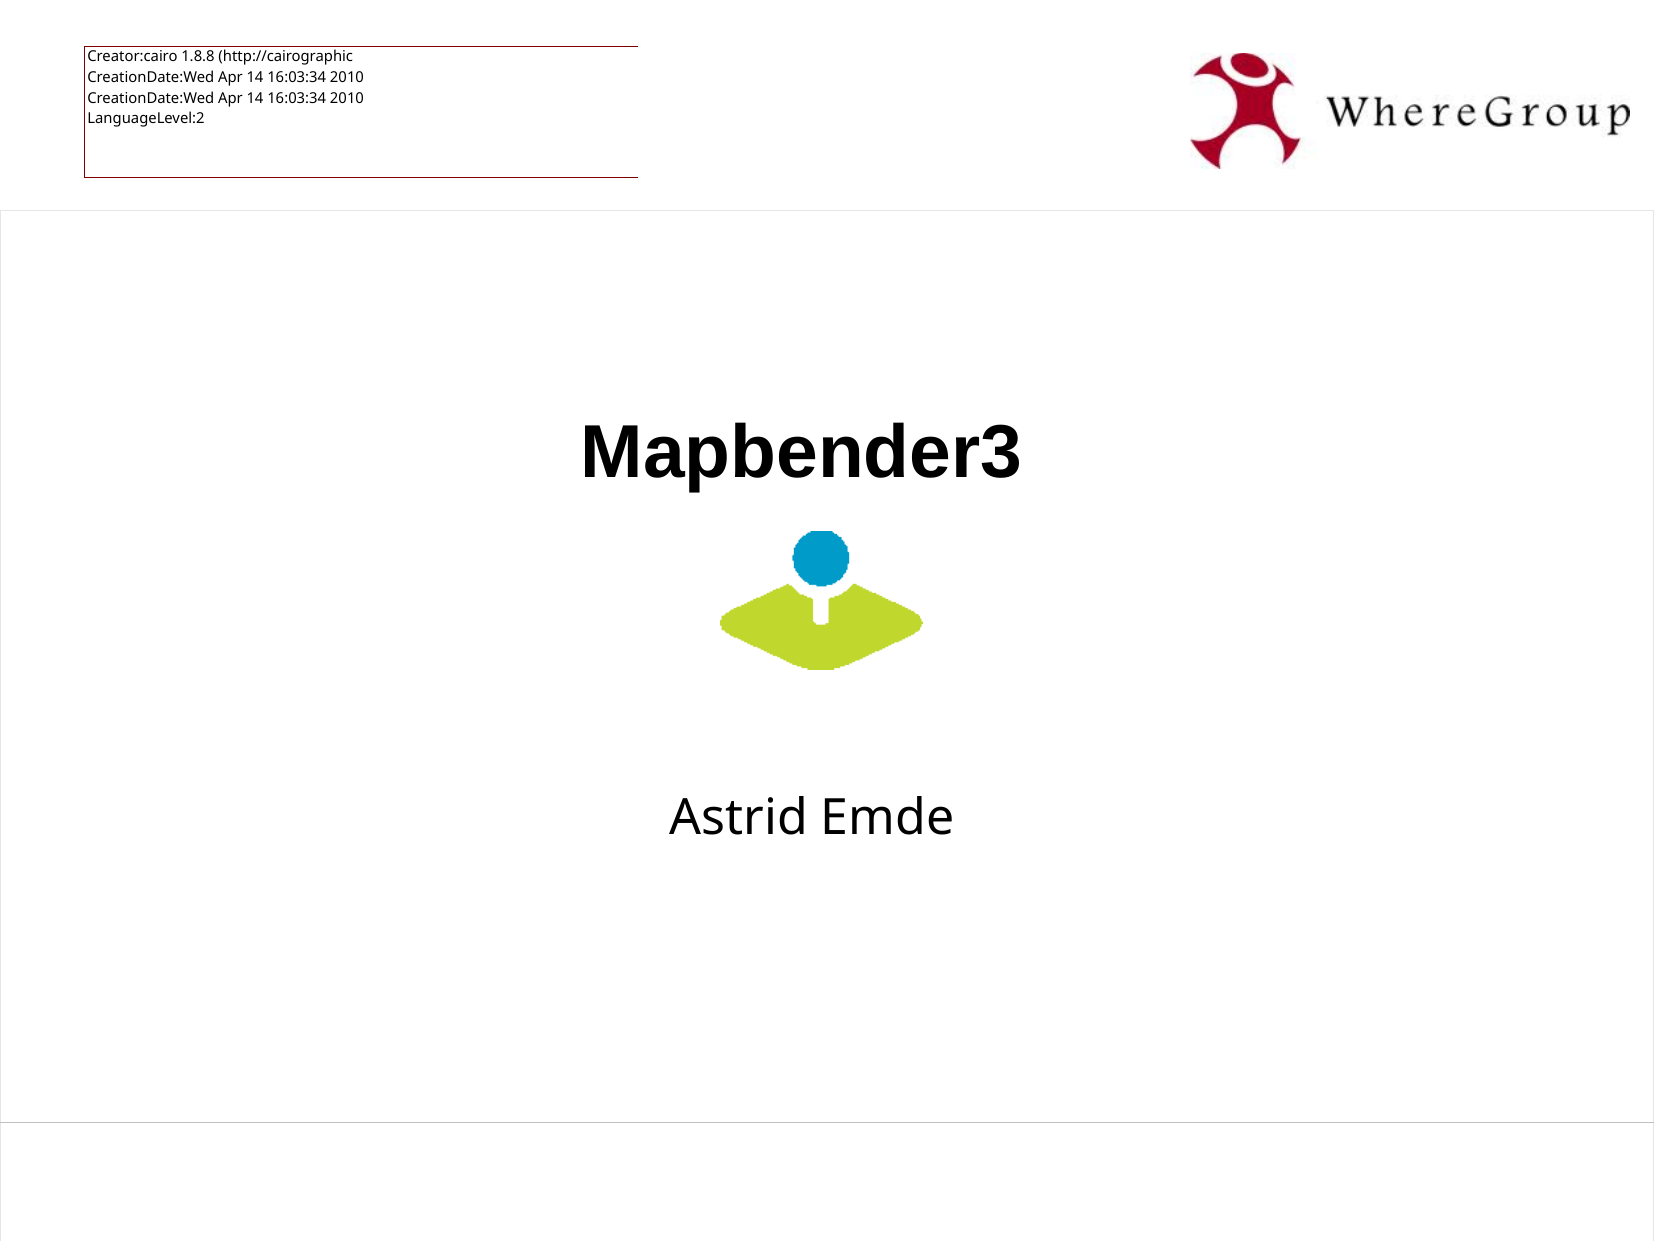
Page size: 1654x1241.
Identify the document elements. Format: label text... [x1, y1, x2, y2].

text_box Mapbender3 Astrid Emde [354, 401, 1270, 947]
picture [1190, 53, 1630, 169]
picture [720, 531, 925, 670]
